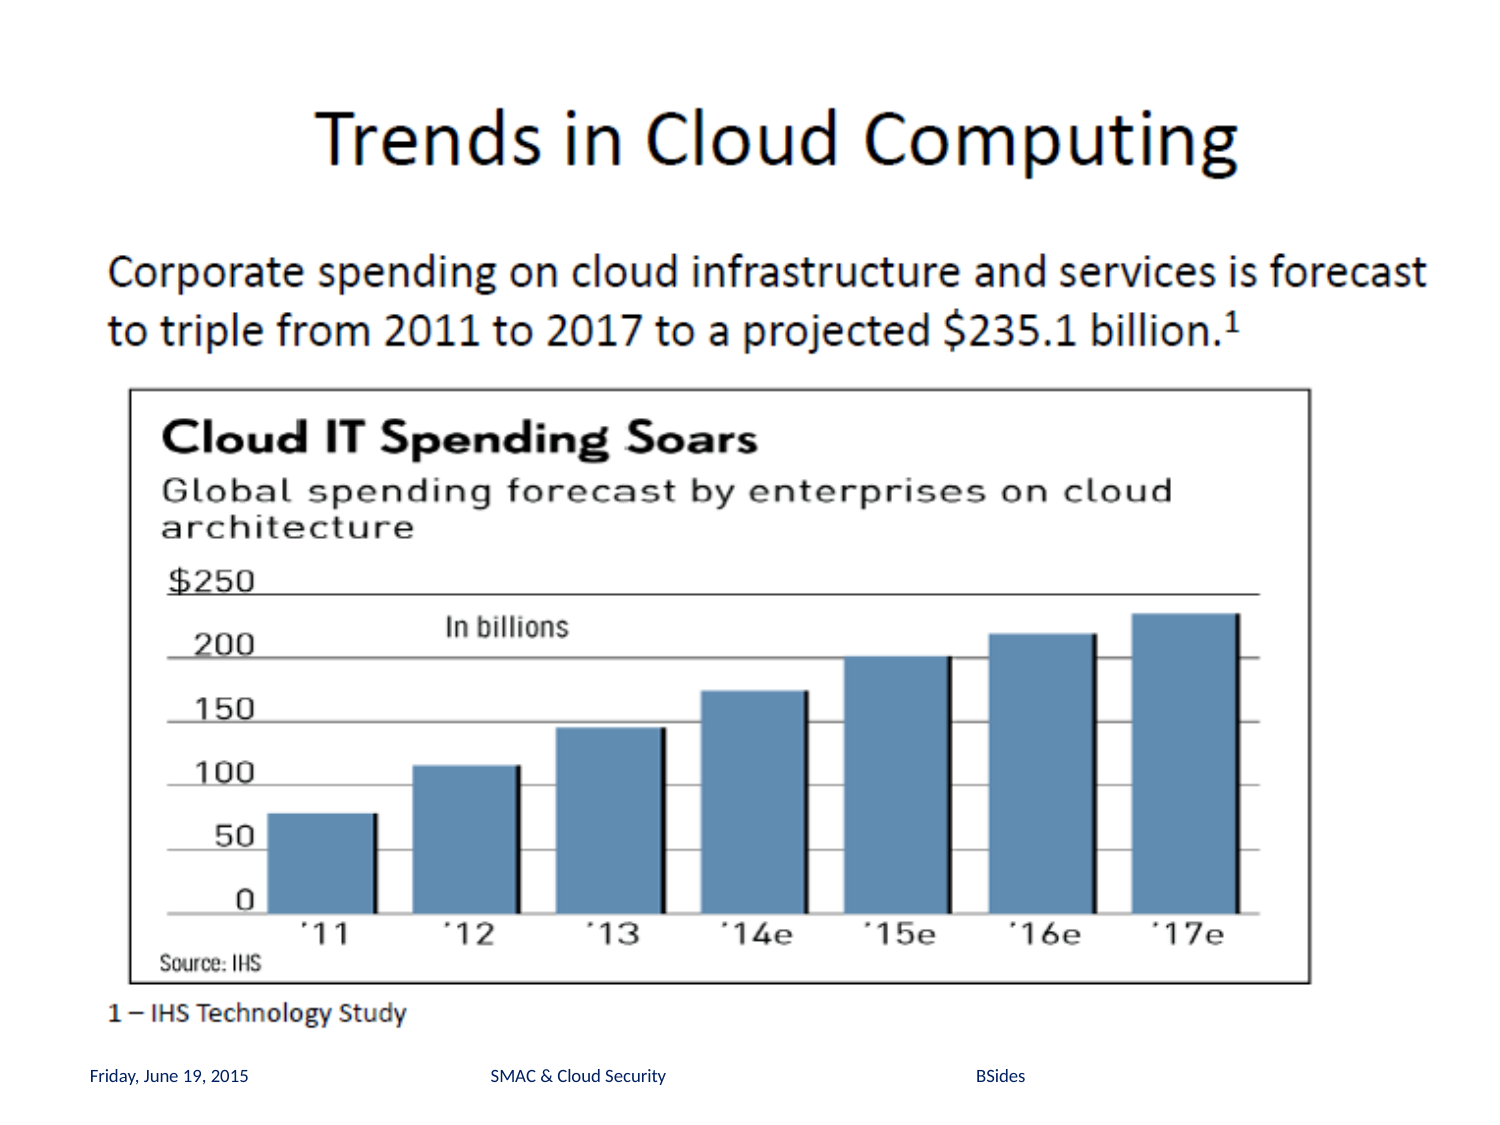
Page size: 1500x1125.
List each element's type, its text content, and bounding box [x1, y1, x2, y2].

picture [69, 87, 1440, 1038]
text_box Friday, June 19, 2015 SMAC & Cloud Security BSides [74, 1043, 1395, 1103]
